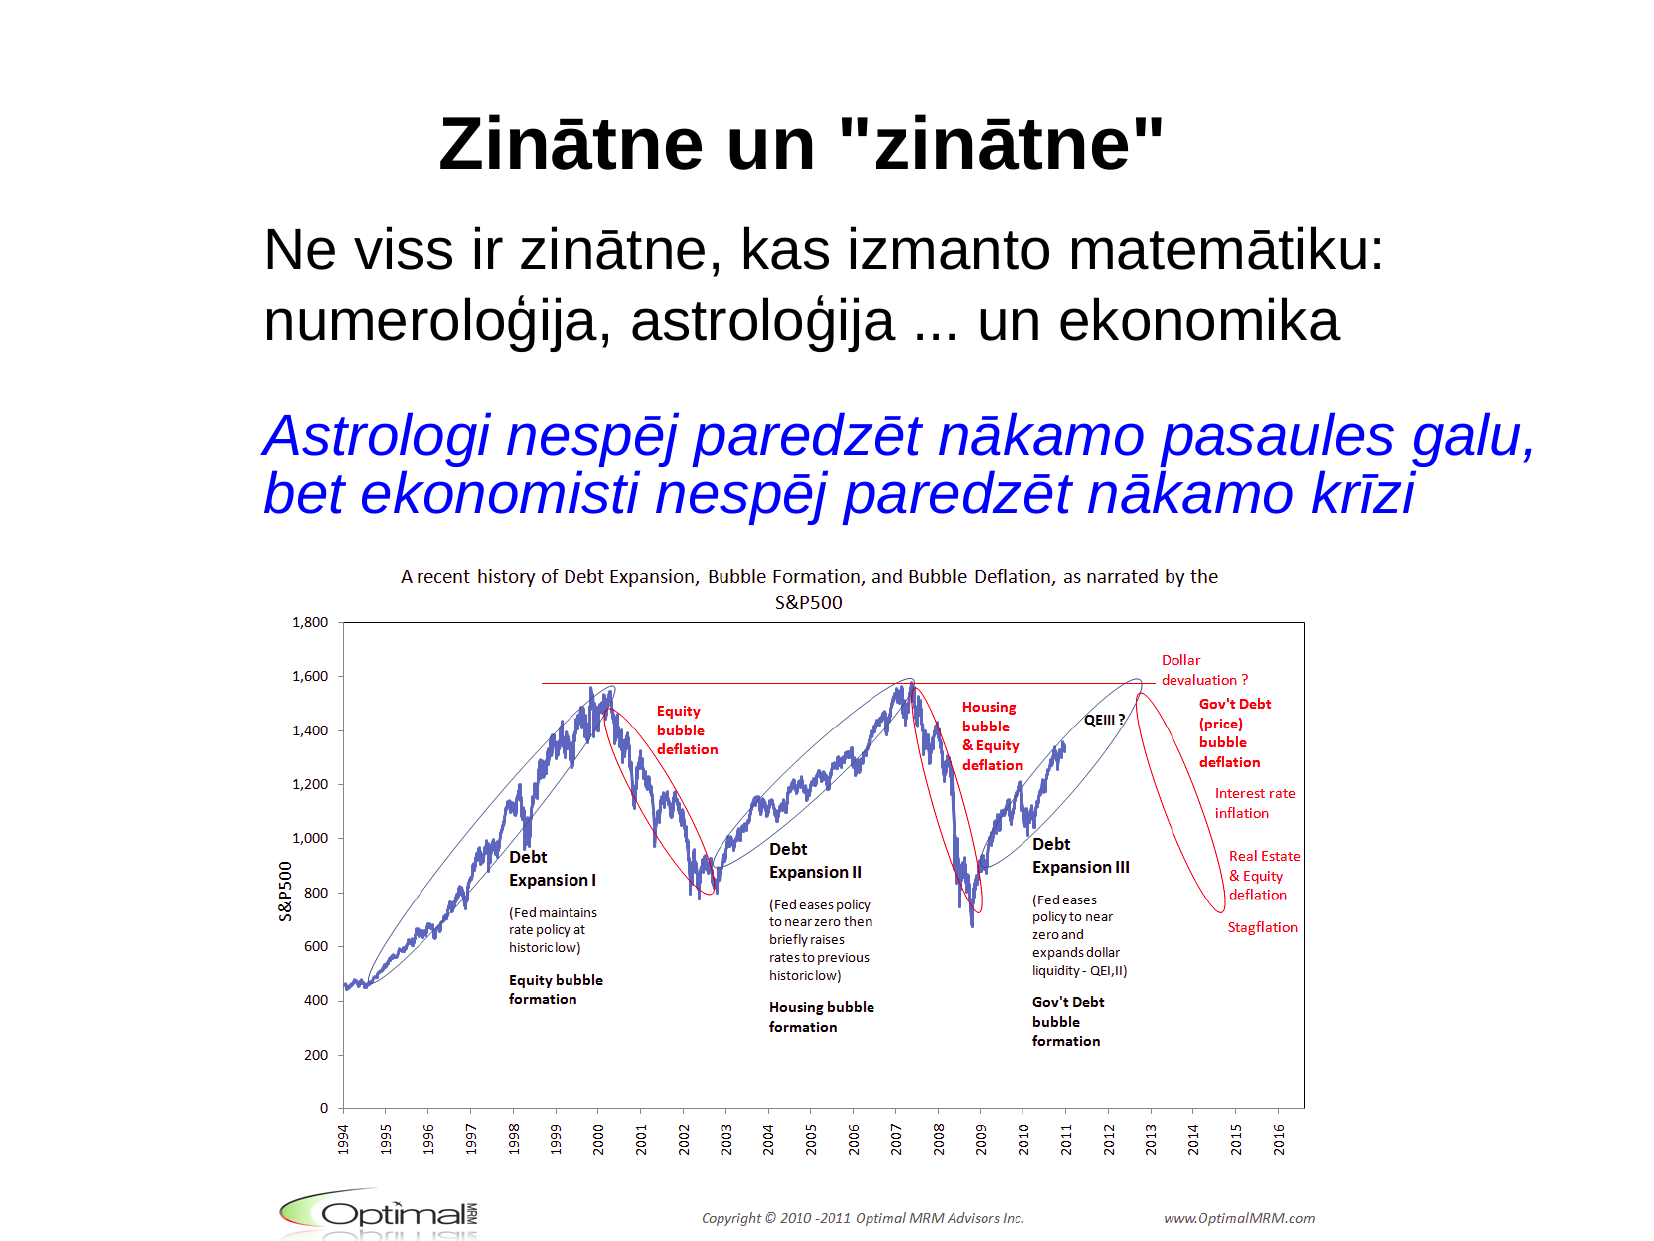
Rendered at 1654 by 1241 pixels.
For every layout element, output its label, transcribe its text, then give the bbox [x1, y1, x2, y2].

list Ne viss ir zinātne, kas izmanto matemātiku: numeroloģija, astroloģija ... un ekonomika Astrologi nespēj paredzēt nākamo pasaules galu, bet ekonomisti nespēj paredzēt nākamo krīzi [82, 218, 1569, 1107]
picture [270, 1107, 1323, 1241]
title Zinātne un "zinātne" [94, 96, 1512, 195]
